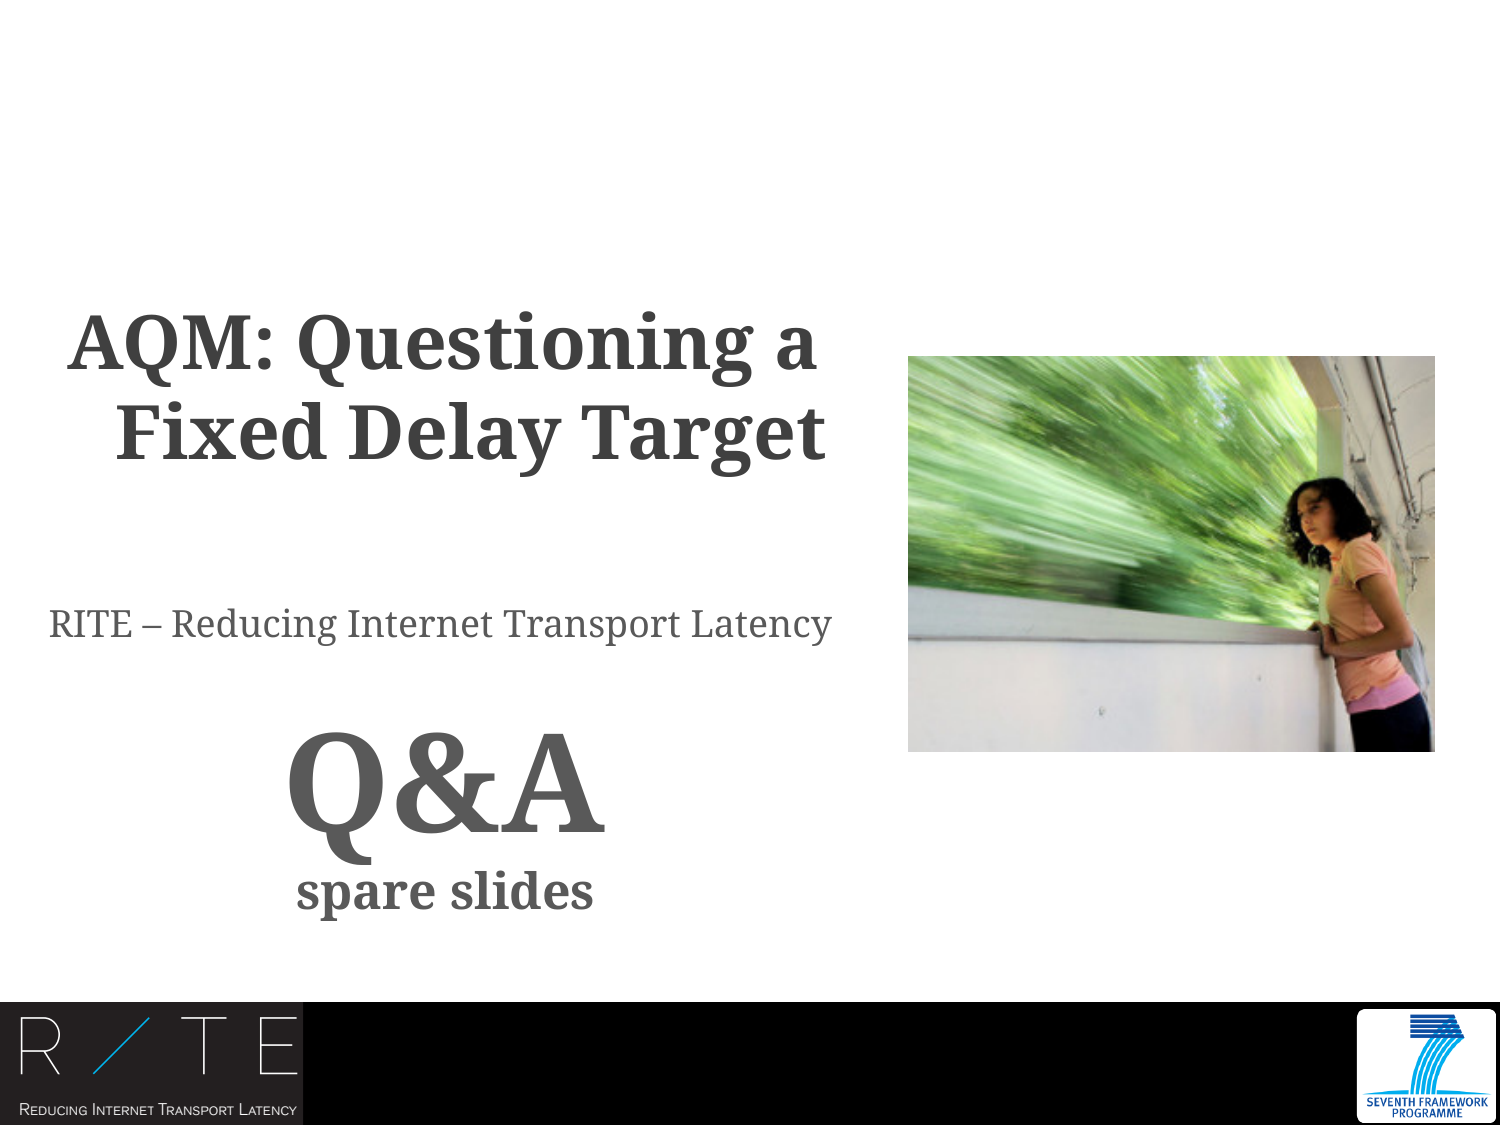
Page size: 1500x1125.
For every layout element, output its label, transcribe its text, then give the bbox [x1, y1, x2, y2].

list Q&A spare slides [24, 687, 863, 752]
list AQM: Questioning a Fixed Delay Target [24, 287, 863, 384]
picture [908, 356, 1435, 752]
